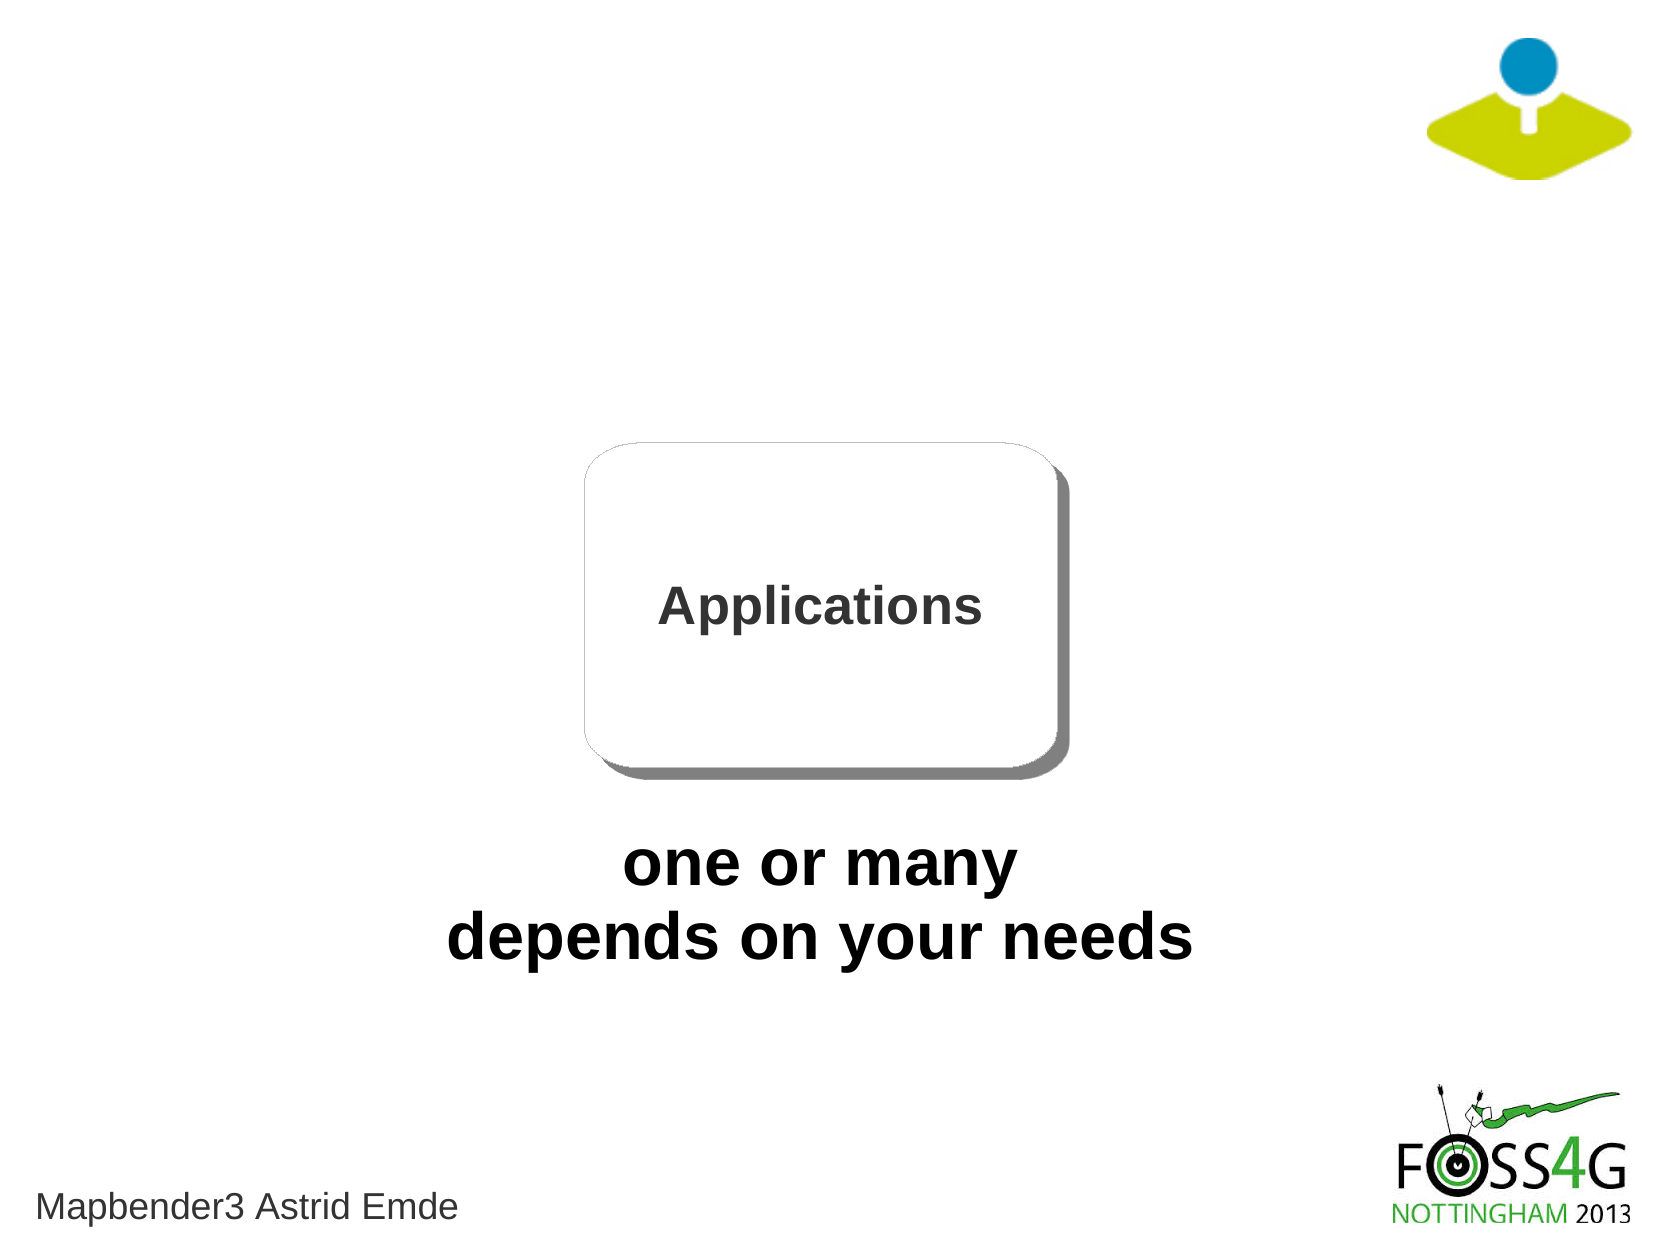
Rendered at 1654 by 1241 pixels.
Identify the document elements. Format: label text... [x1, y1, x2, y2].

subtitle one or many depends on your needs [76, 177, 1565, 1173]
picture [1427, 38, 1636, 180]
picture [1393, 1084, 1630, 1223]
